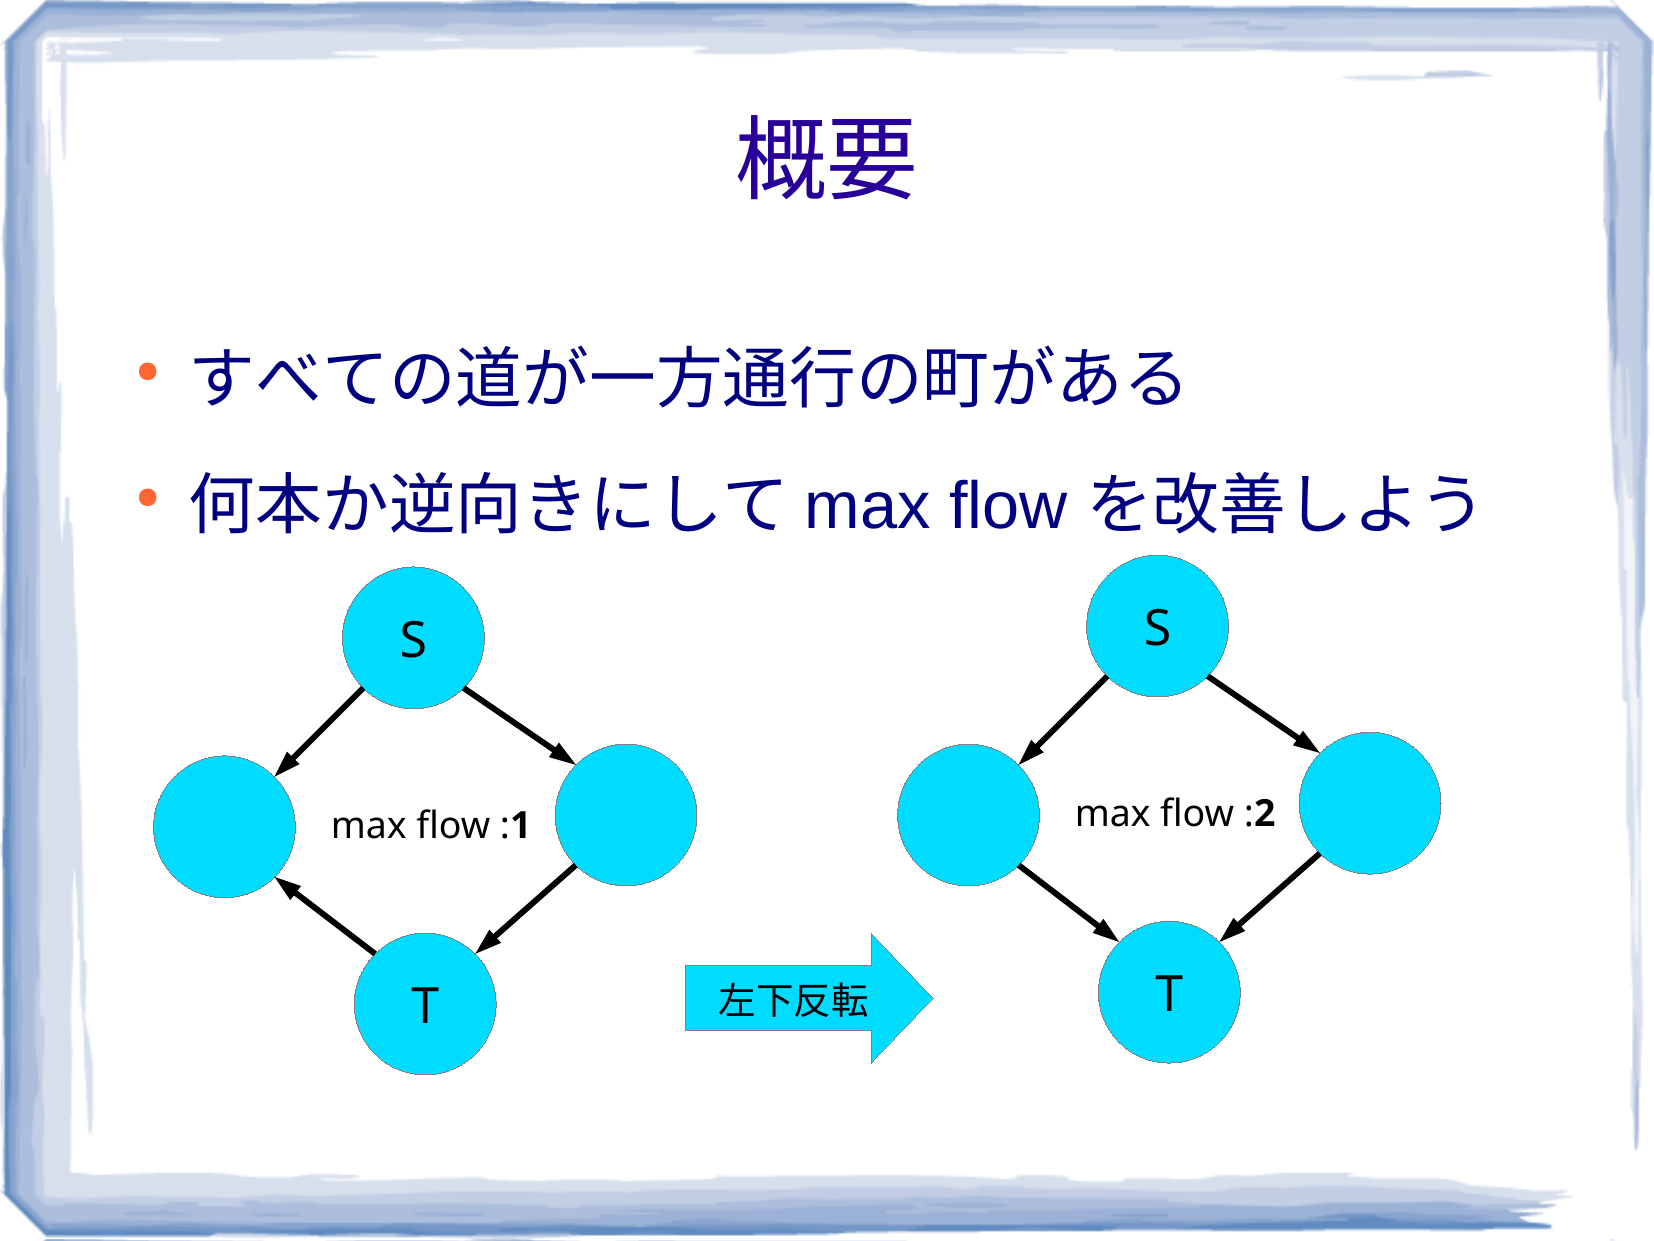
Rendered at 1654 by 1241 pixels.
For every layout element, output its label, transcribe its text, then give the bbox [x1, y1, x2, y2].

text_box S [342, 566, 485, 709]
text_box T [1098, 921, 1241, 1064]
title 概要 [82, 49, 1571, 257]
text_box max flow :2 [1060, 779, 1320, 839]
picture [0, 0, 1654, 1241]
list すべての道が一方通行の町がある 何本か逆向きにして max flow を改善しよう [118, 324, 1571, 1129]
text_box T [354, 933, 497, 1075]
text_box S [1086, 555, 1229, 697]
text_box [153, 755, 296, 898]
text_box [1303, 732, 1442, 875]
text_box 左下反転 [685, 933, 934, 1064]
text_box max flow :1 [316, 791, 576, 851]
text_box [897, 744, 1040, 886]
text_box [559, 744, 697, 886]
